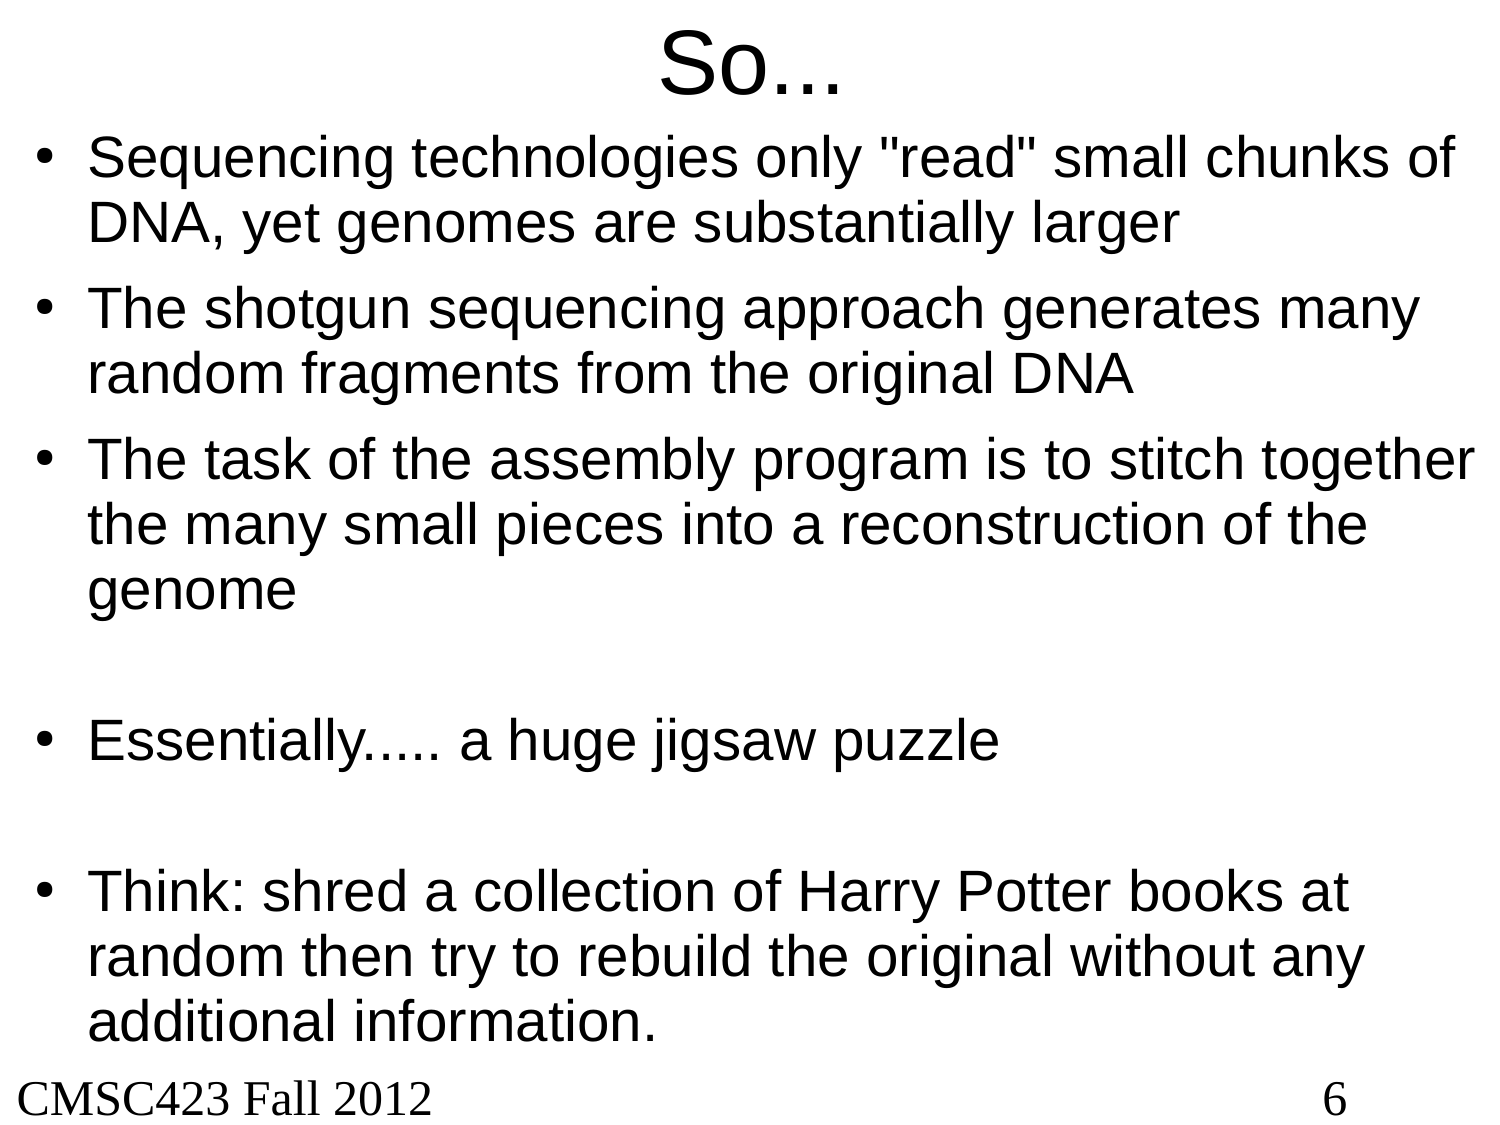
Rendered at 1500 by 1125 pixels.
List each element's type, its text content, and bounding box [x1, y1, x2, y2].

title So... [19, 9, 1485, 116]
list Sequencing technologies only "read" small chunks of DNA, yet genomes are substantially larger The shotgun sequencing approach generates many random fragments from the original DNA The task of the assembly program is to stitch together the many small pieces into a reconstruction of the genome Essentially..... a huge jigsaw puzzle Think: shred a collection of Harry Potter books at random then try to rebuild the original without any additional information. [16, 124, 1485, 1072]
